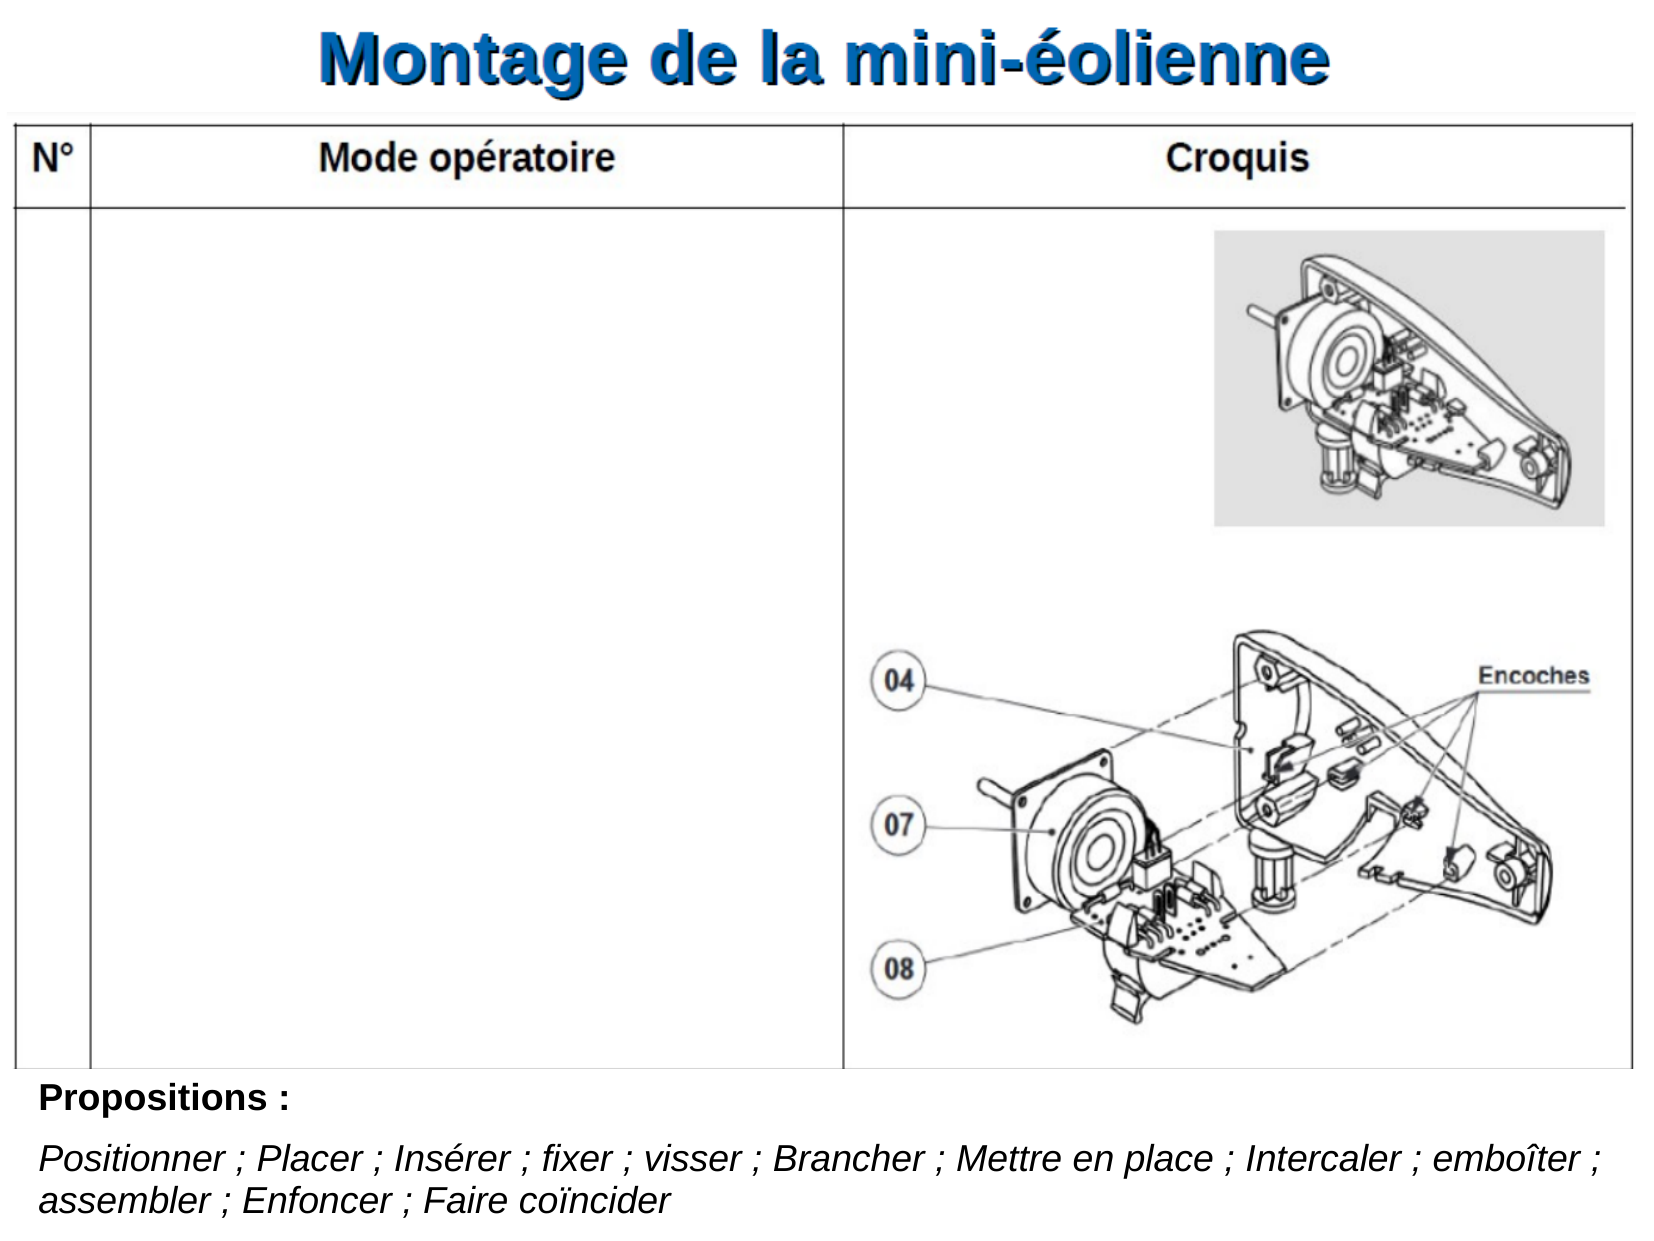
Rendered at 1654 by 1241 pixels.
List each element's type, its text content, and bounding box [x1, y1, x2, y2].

picture [310, 6, 1347, 101]
picture [6, 112, 1636, 1069]
text_box Propositions : Positionner ; Placer ; Insérer ; fixer ; visser ; Brancher ; Mettre en place ; Intercaler ; emboîter ; assembler ; Enfoncer ; Faire coïncider [23, 1068, 1630, 1230]
